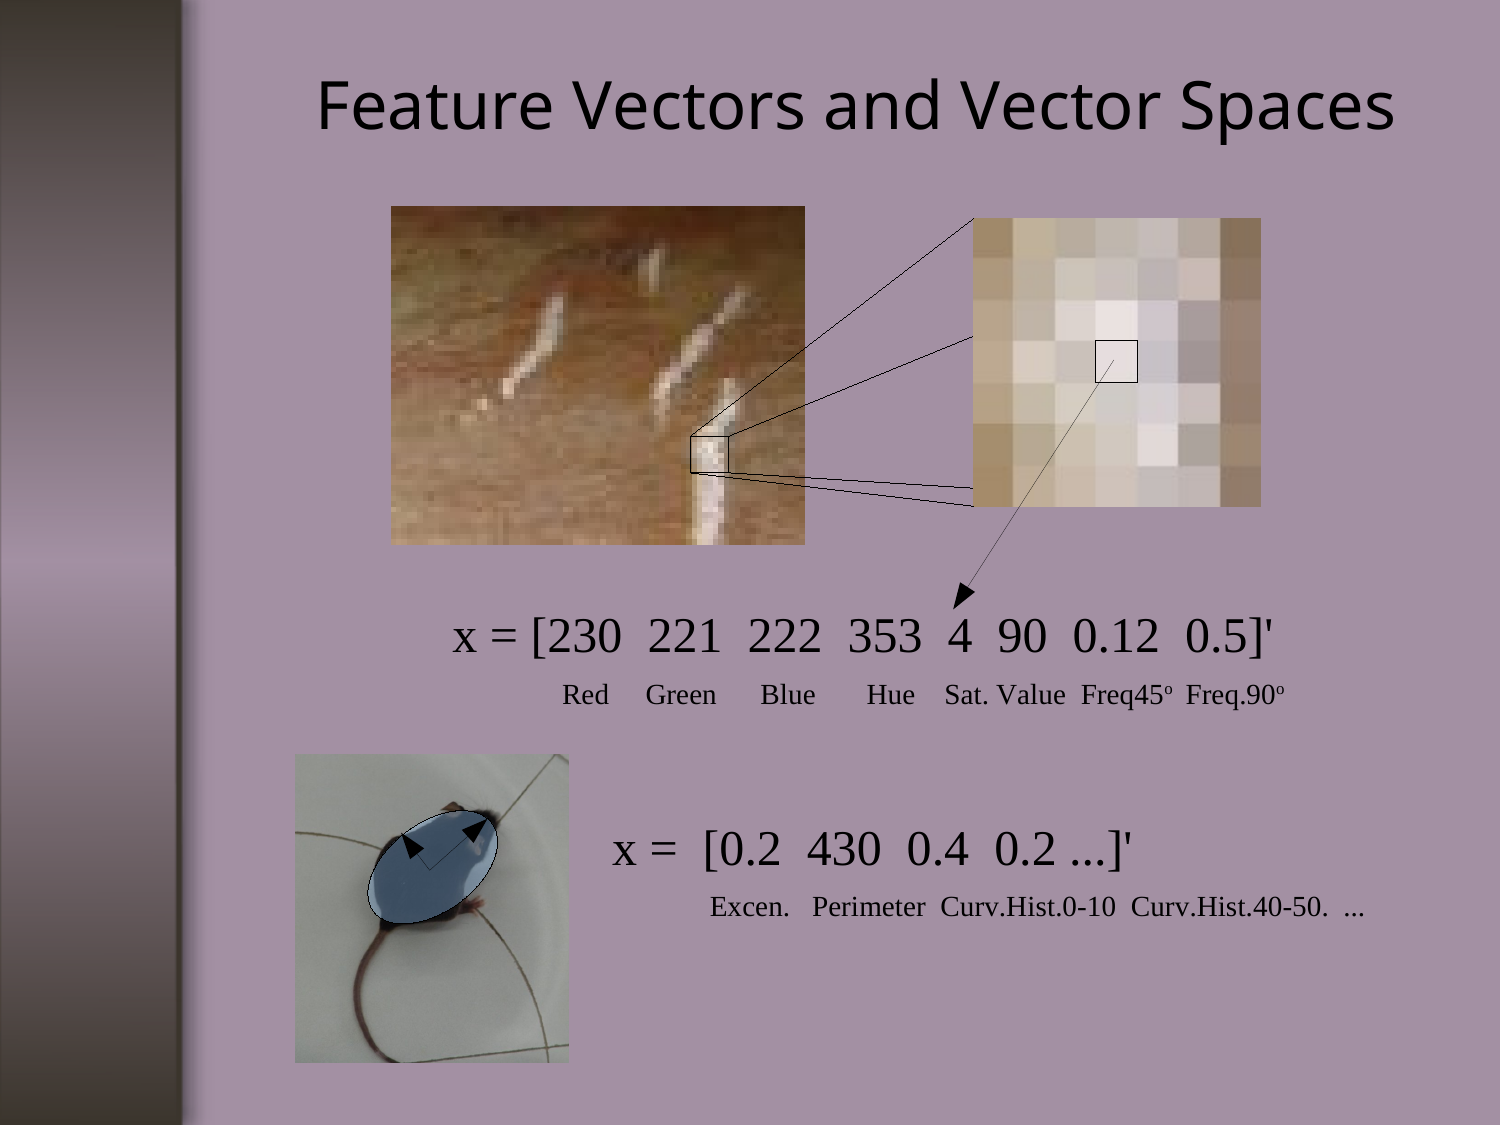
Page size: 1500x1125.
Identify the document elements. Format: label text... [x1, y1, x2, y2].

text_box Excen. Perimeter Curv.Hist.0-10 Curv.Hist.40-50. ... [673, 883, 1500, 945]
text_box [367, 818, 498, 924]
title Feature Vectors and Vector Spaces [206, 9, 1500, 198]
picture [0, 0, 1500, 1125]
text_box Red Green Blue Hue Sat. Value Freq45o Freq.90o [525, 670, 1359, 733]
text_box x = [0.2 430 0.4 0.2 ...]' [597, 813, 1459, 898]
text_box x = [230 221 222 353 4 90 0.12 0.5]' [437, 600, 1300, 686]
text_box [404, 810, 487, 869]
